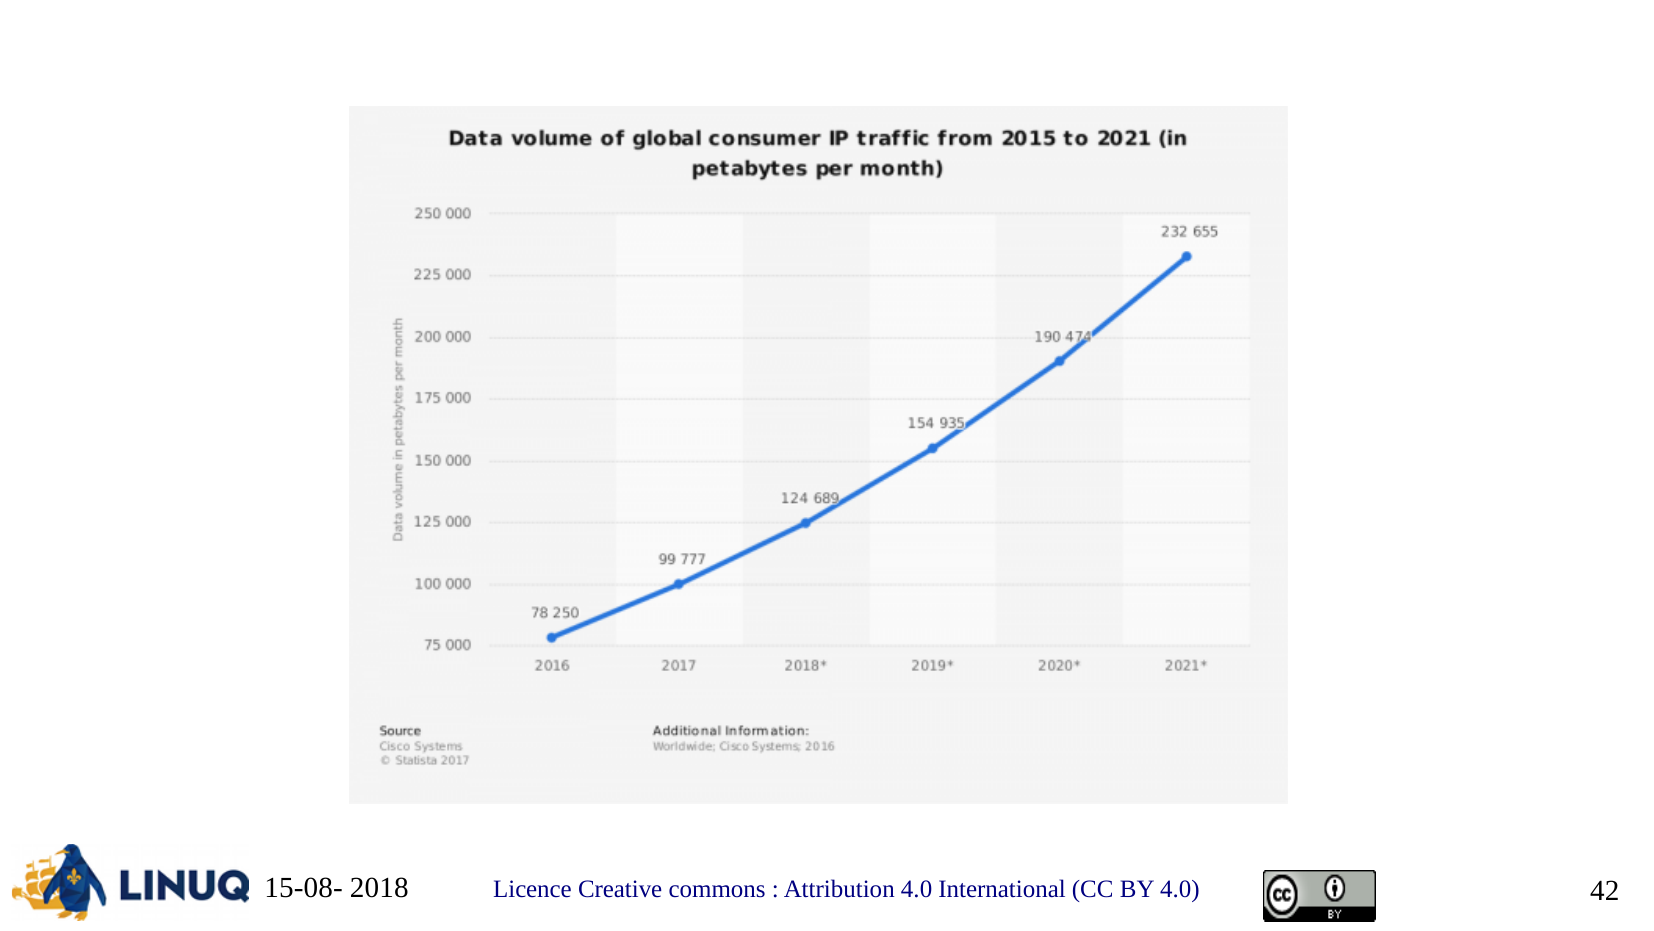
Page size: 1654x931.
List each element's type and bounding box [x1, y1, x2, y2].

picture [349, 106, 1288, 804]
picture [1263, 870, 1376, 922]
picture [11, 844, 249, 921]
